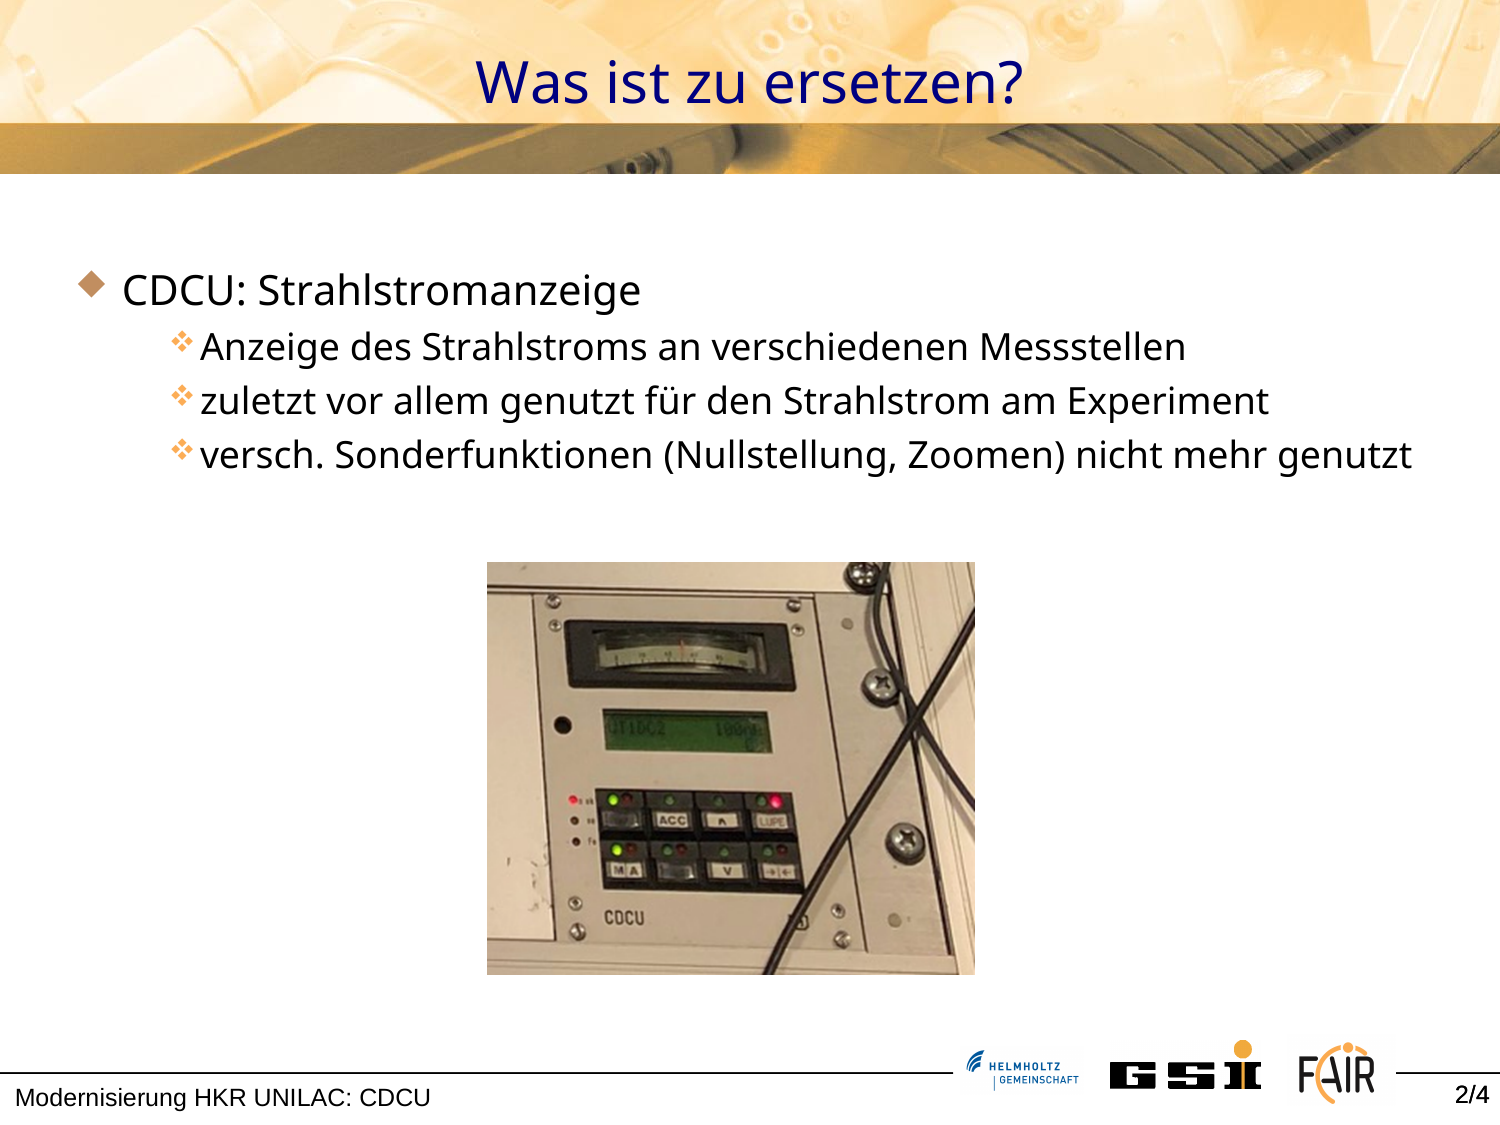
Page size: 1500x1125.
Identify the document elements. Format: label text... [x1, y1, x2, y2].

title Was ist zu ersetzen? [75, 0, 1425, 174]
picture [1287, 1034, 1396, 1106]
list CDCU: Strahlstromanzeige Anzeige des Strahlstroms an verschiedenen Messstellen zuletzt vor allem genutzt für den Strahlstrom am Experiment versch. Sonderfunktionen (Nullstellung, Zoomen) nicht mehr genutzt [75, 263, 1425, 1006]
picture [487, 562, 975, 975]
picture [0, 0, 1500, 175]
picture [960, 1046, 1084, 1095]
picture [1110, 1040, 1261, 1089]
